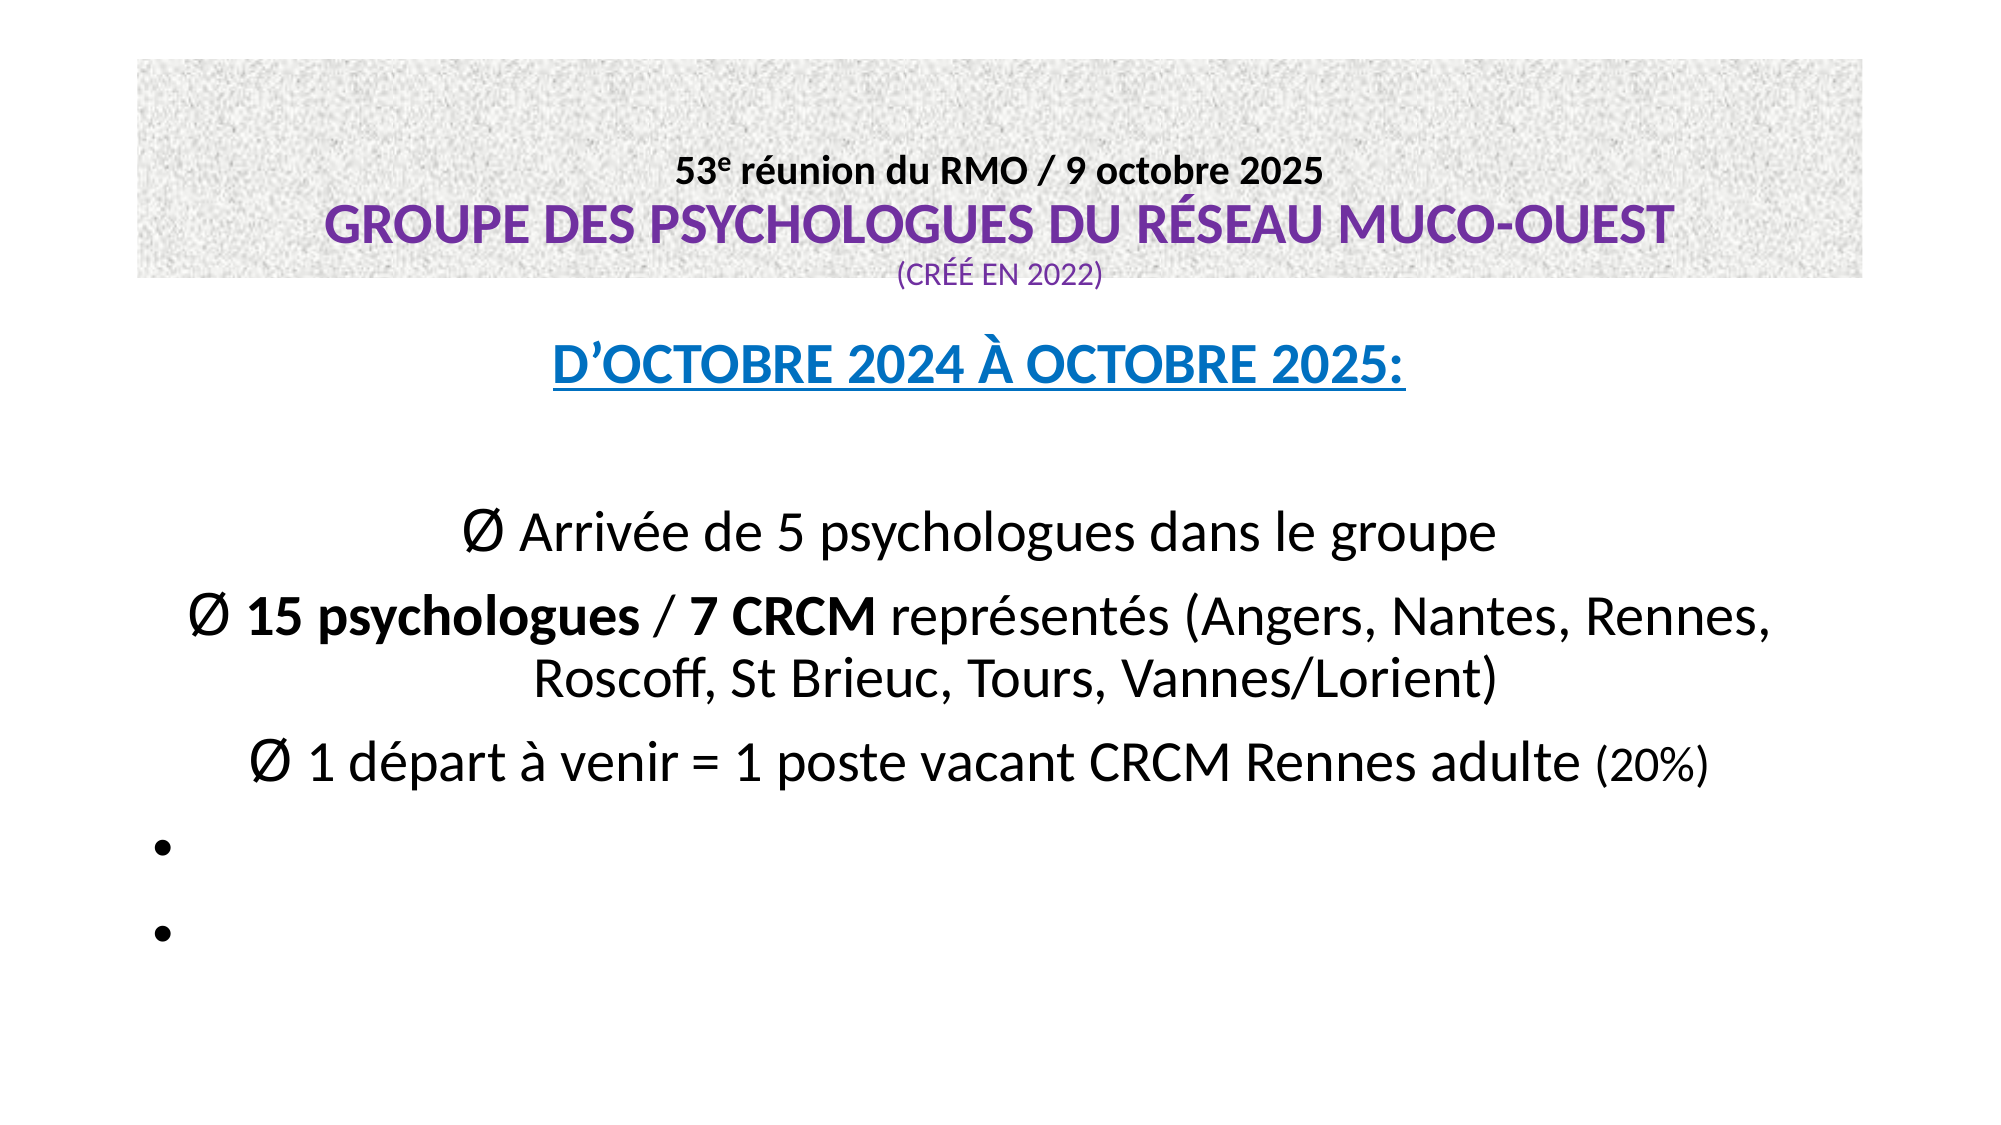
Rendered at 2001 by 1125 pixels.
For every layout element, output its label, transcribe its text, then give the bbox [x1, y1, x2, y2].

title 53e réunion du RMO / 9 octobre 2025 Groupe des psychologues du Réseau Muco-Ouest (créé en 2022) [137, 59, 1863, 278]
list D’octobre 2024 à octobre 2025: Arrivée de 5 psychologues dans le groupe 15 psychologues / 7 CRCM représentés (Angers, Nantes, Rennes, Roscoff, St Brieuc, Tours, Vannes/Lorient) 1 départ à venir = 1 poste vacant CRCM Rennes adulte (20%) [137, 326, 1863, 1041]
